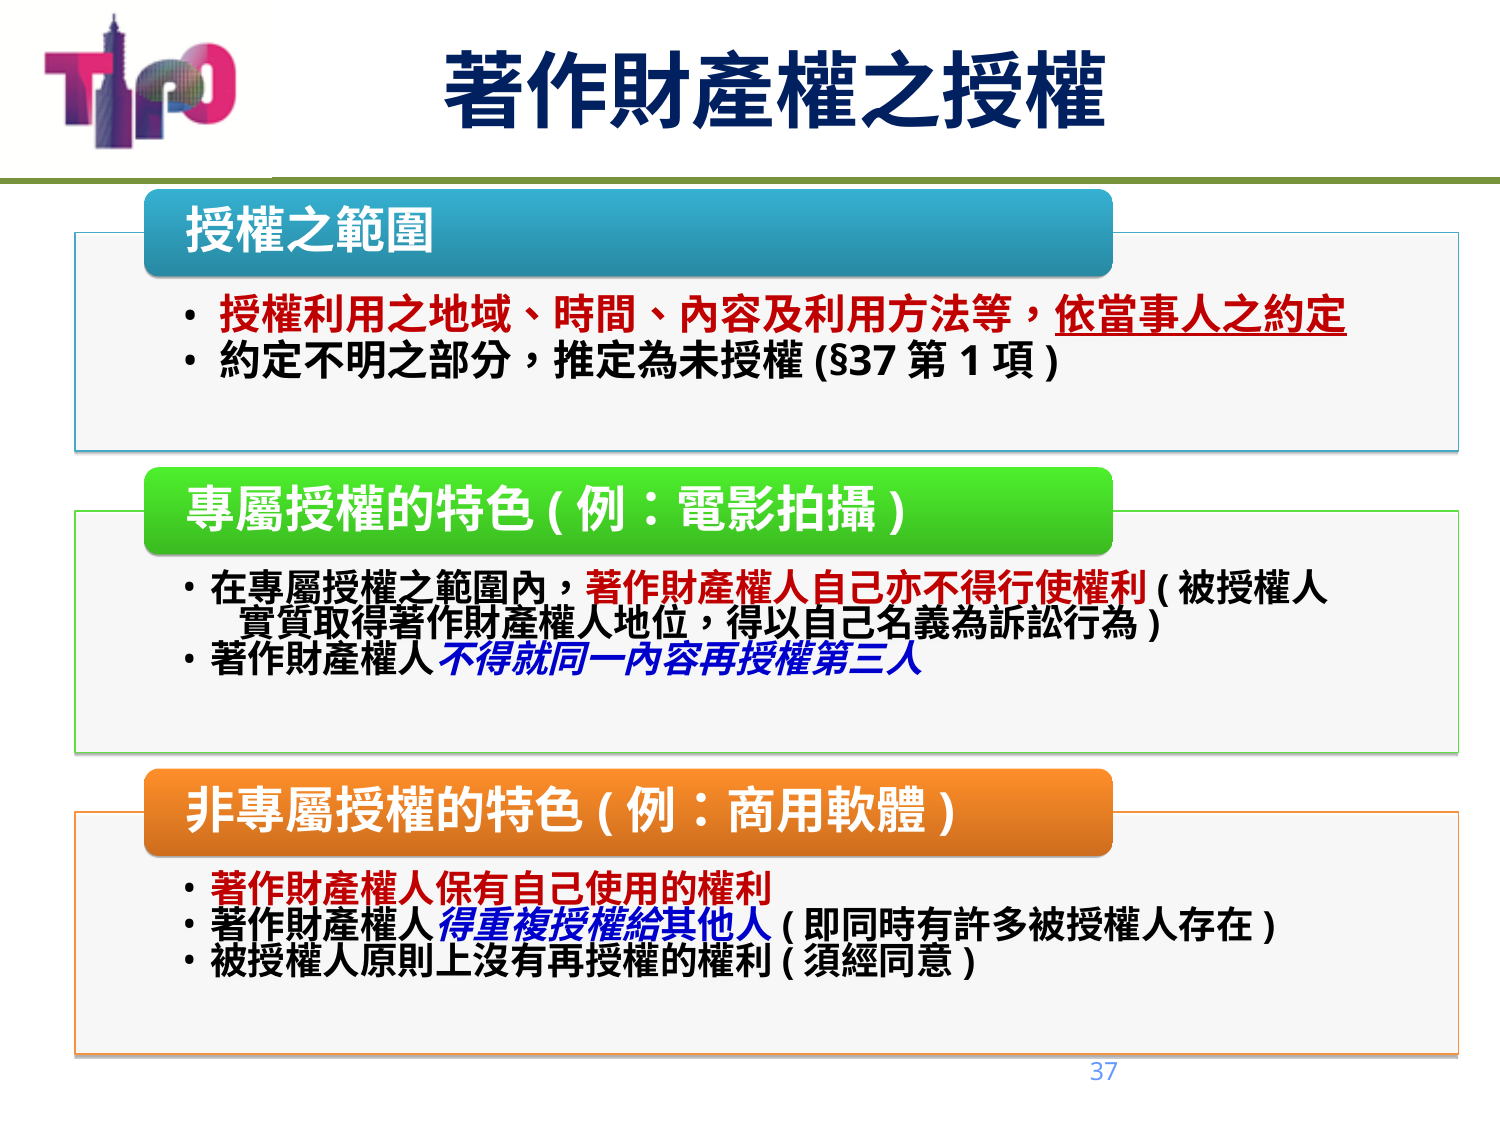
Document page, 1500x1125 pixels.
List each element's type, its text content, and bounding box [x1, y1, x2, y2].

text_box 非專屬授權的特色(例：商用軟體) [144, 768, 1113, 856]
text_box 著作財產權人保有自己使用的權利 著作財產權人得重複授權給其他人(即同時有許多被授權人存在) 被授權人原則上沒有再授權的權利(須經同意) [74, 812, 1459, 1055]
text_box 專屬授權的特色(例：電影拍攝) [144, 467, 1113, 555]
title 著作財產權之授權 [100, 30, 1451, 164]
text_box 37 [1074, 1055, 1426, 1103]
text_box 授權之範圍 [144, 189, 1113, 277]
text_box 授權利用之地域、時間、內容及利用方法等，依當事人之約定 約定不明之部分，推定為未授權(§37第1項) [74, 232, 1459, 452]
text_box 在專屬授權之範圍內，著作財產權人自己亦不得行使權利(被授權人實質取得著作財產權人地位，得以自己名義為訴訟行為) 著作財產權人不得就同一內容再授權第三人 [74, 510, 1459, 753]
